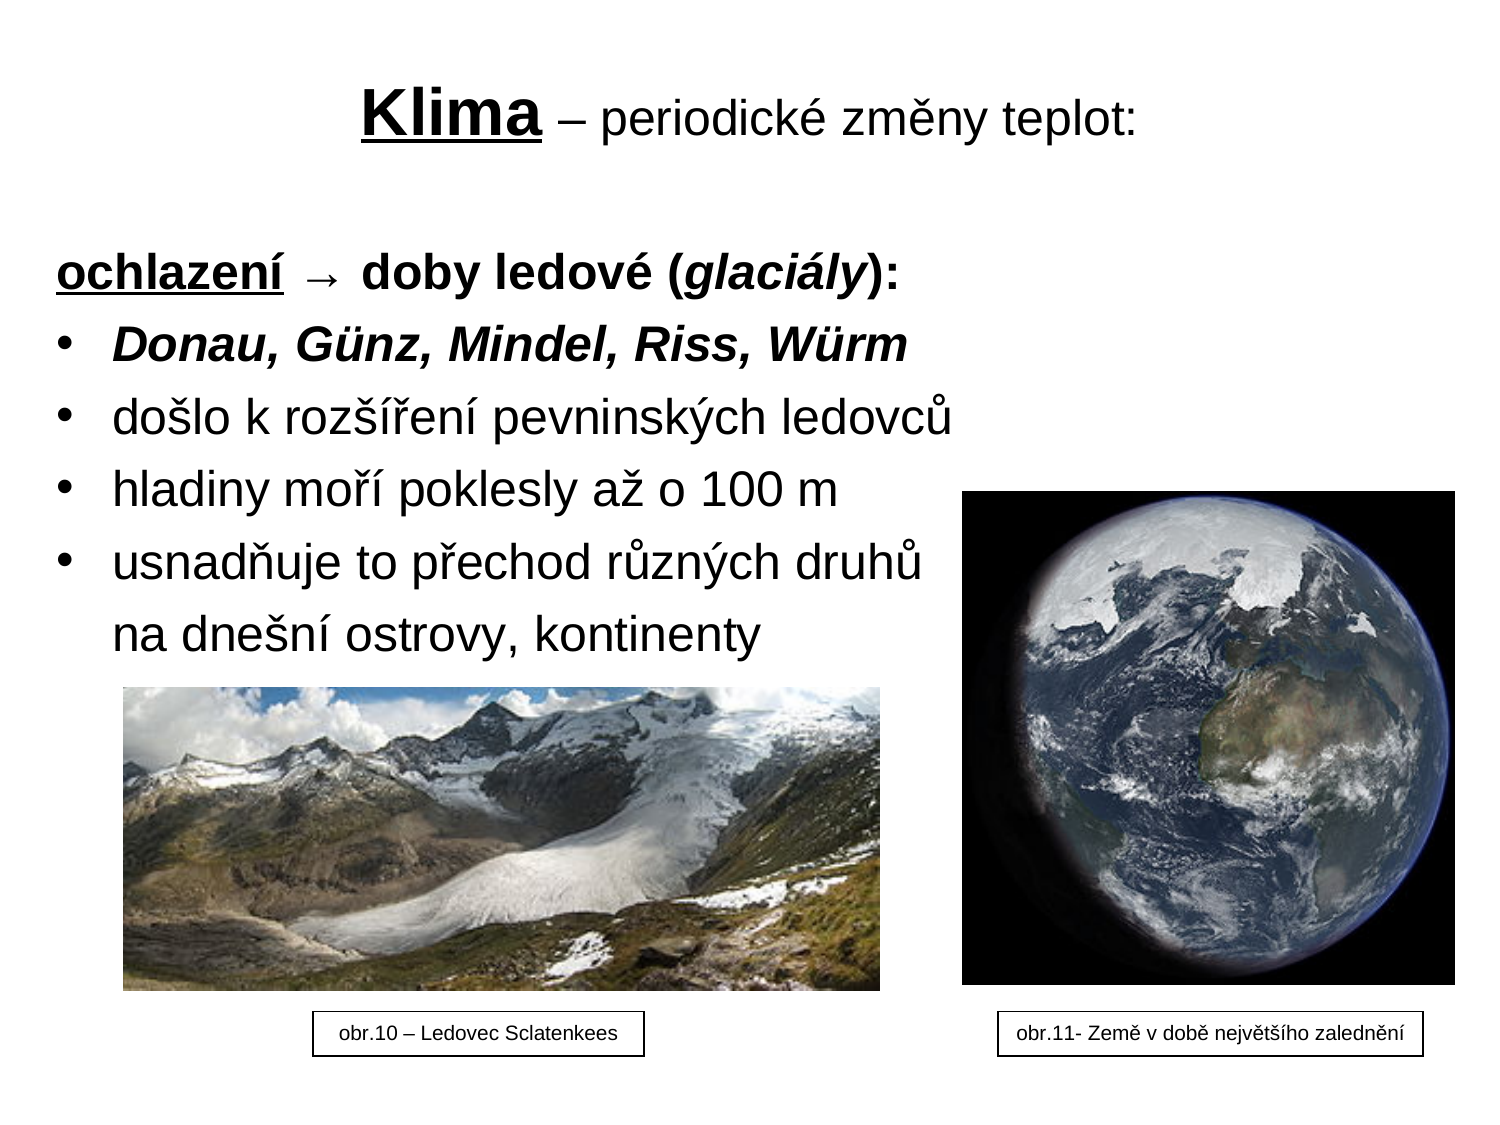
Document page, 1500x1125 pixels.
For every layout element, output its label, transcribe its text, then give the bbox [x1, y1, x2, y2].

title Klima – periodické změny teplot: [75, 45, 1426, 173]
text_box obr.11- Země v době největšího zalednění [998, 1011, 1424, 1057]
picture [123, 687, 880, 991]
text_box obr.10 – Ledovec Sclatenkees [312, 1011, 644, 1057]
picture [962, 491, 1455, 985]
list ochlazení → doby ledové (glaciály): Donau, Günz, Mindel, Riss, Würm došlo k rozšíření pevninských ledovců hladiny moří poklesly až o 100 m usnadňuje to přechod různých druhů na dnešní ostrovy, kontinenty [41, 231, 1459, 1024]
